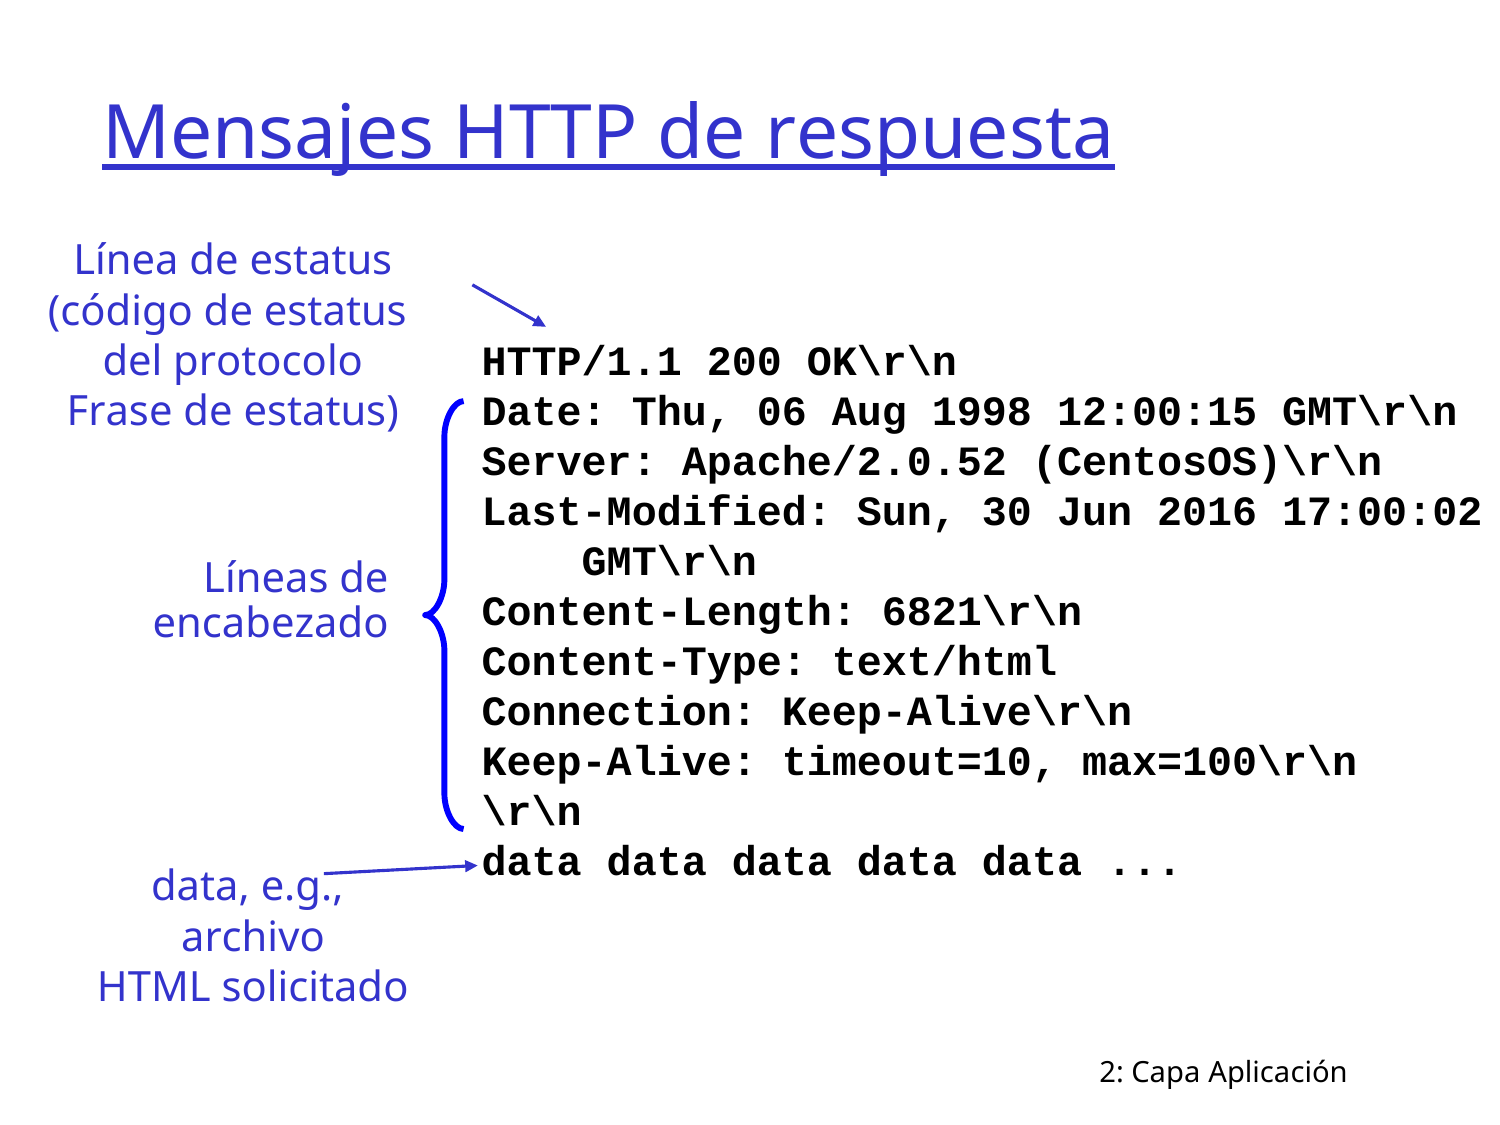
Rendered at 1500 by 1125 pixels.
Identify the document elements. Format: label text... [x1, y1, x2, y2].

text_box Líneas de encabezado [137, 548, 404, 655]
text_box Línea de estatus (código de estatus del protocolo Frase de estatus) [33, 230, 433, 442]
title Mensajes HTTP de respuesta [87, 37, 1363, 225]
text_box data, e.g., archivo HTML solicitado [82, 857, 424, 1018]
text_box HTTP/1.1 200 OK\r\n Date: Thu, 06 Aug 1998 12:00:15 GMT\r\n Server: Apache/2.0.52 (CentosOS)\r\n Last-Modified: Sun, 30 Jun 2016 17:00:02 GMT\r\n Content-Length: 6821\r\n Content-Type: text/html Connection: Keep-Alive\r\n Keep-Alive: timeout=10, max=100\r\n \r\n data data data data data ... [466, 326, 1497, 892]
